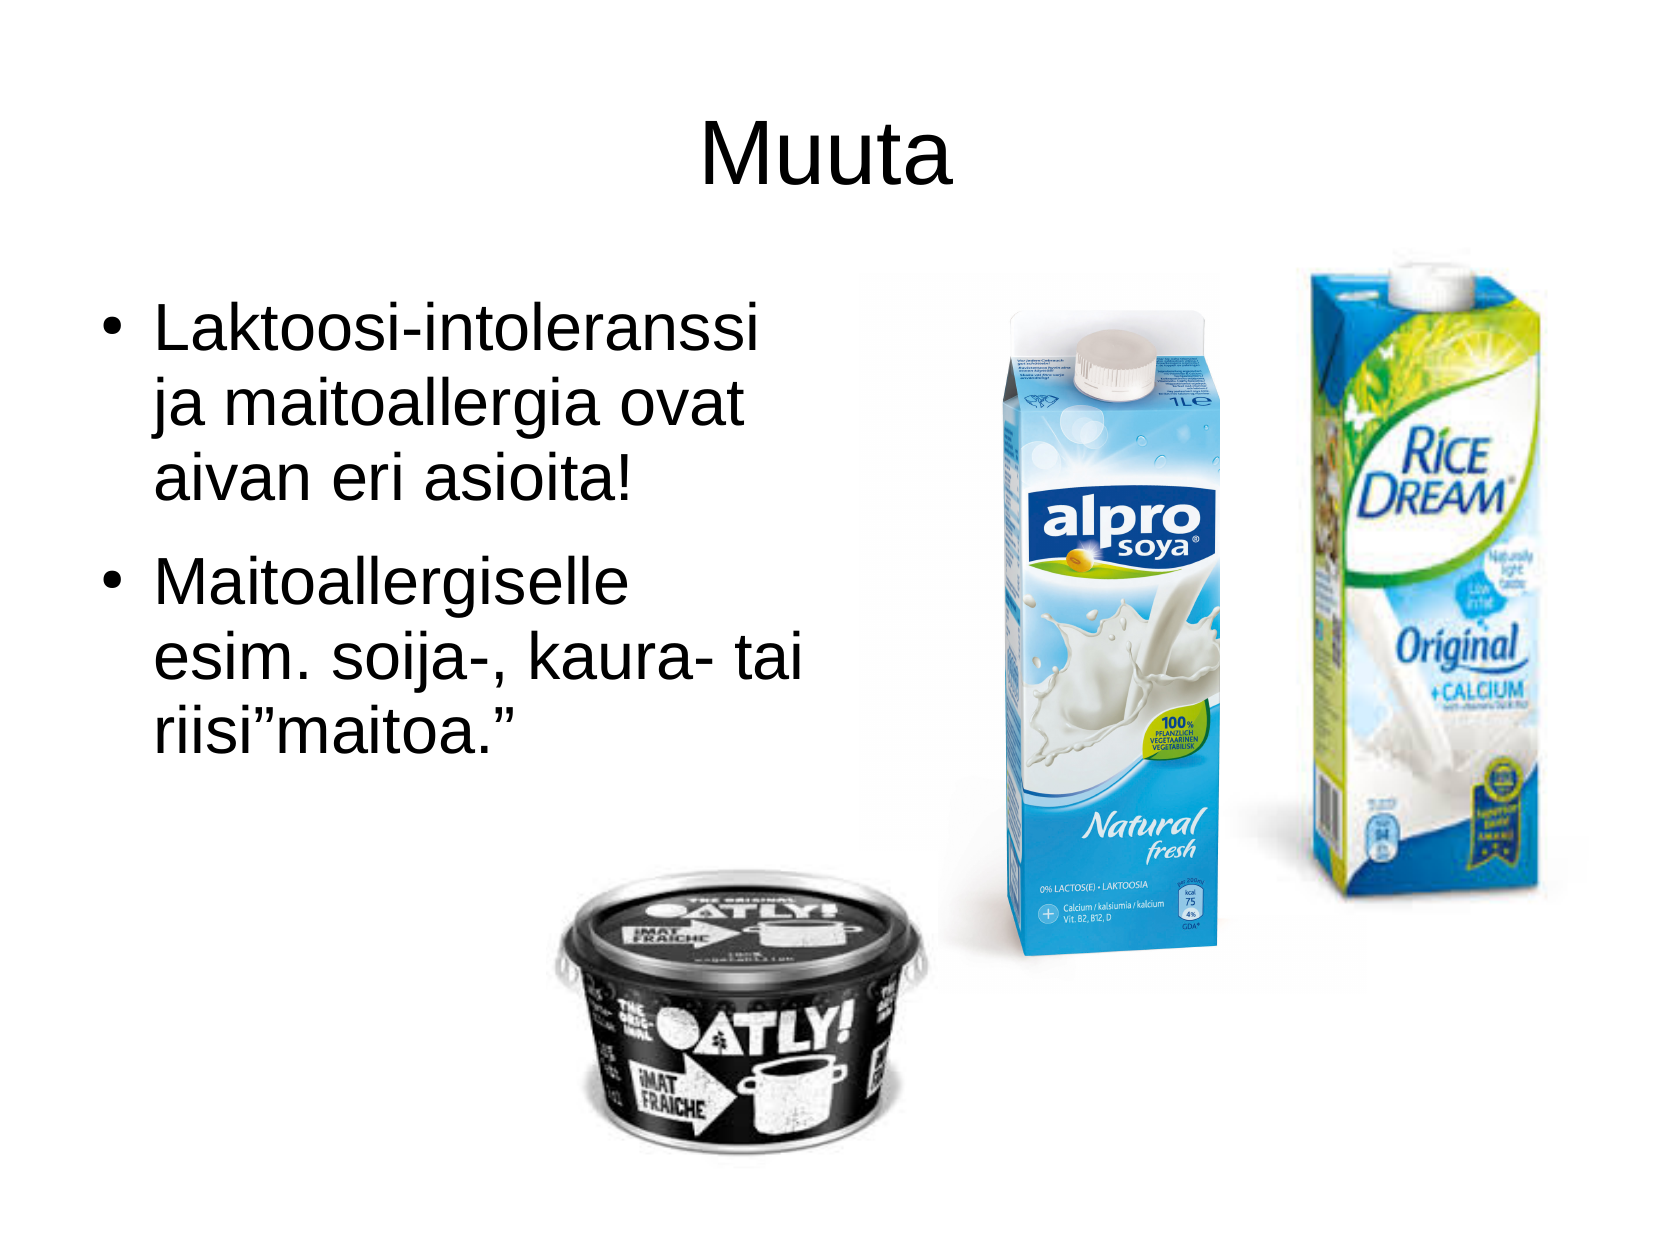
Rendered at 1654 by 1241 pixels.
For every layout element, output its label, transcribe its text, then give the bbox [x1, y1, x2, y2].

picture [546, 247, 1589, 1172]
list Laktoosi-intoleranssi ja maitoallergia ovat aivan eri asioita! Maitoallergiselle esim. soija-, kaura- tai riisi”maitoa.” [82, 290, 809, 1010]
title Muuta [82, 31, 1570, 274]
